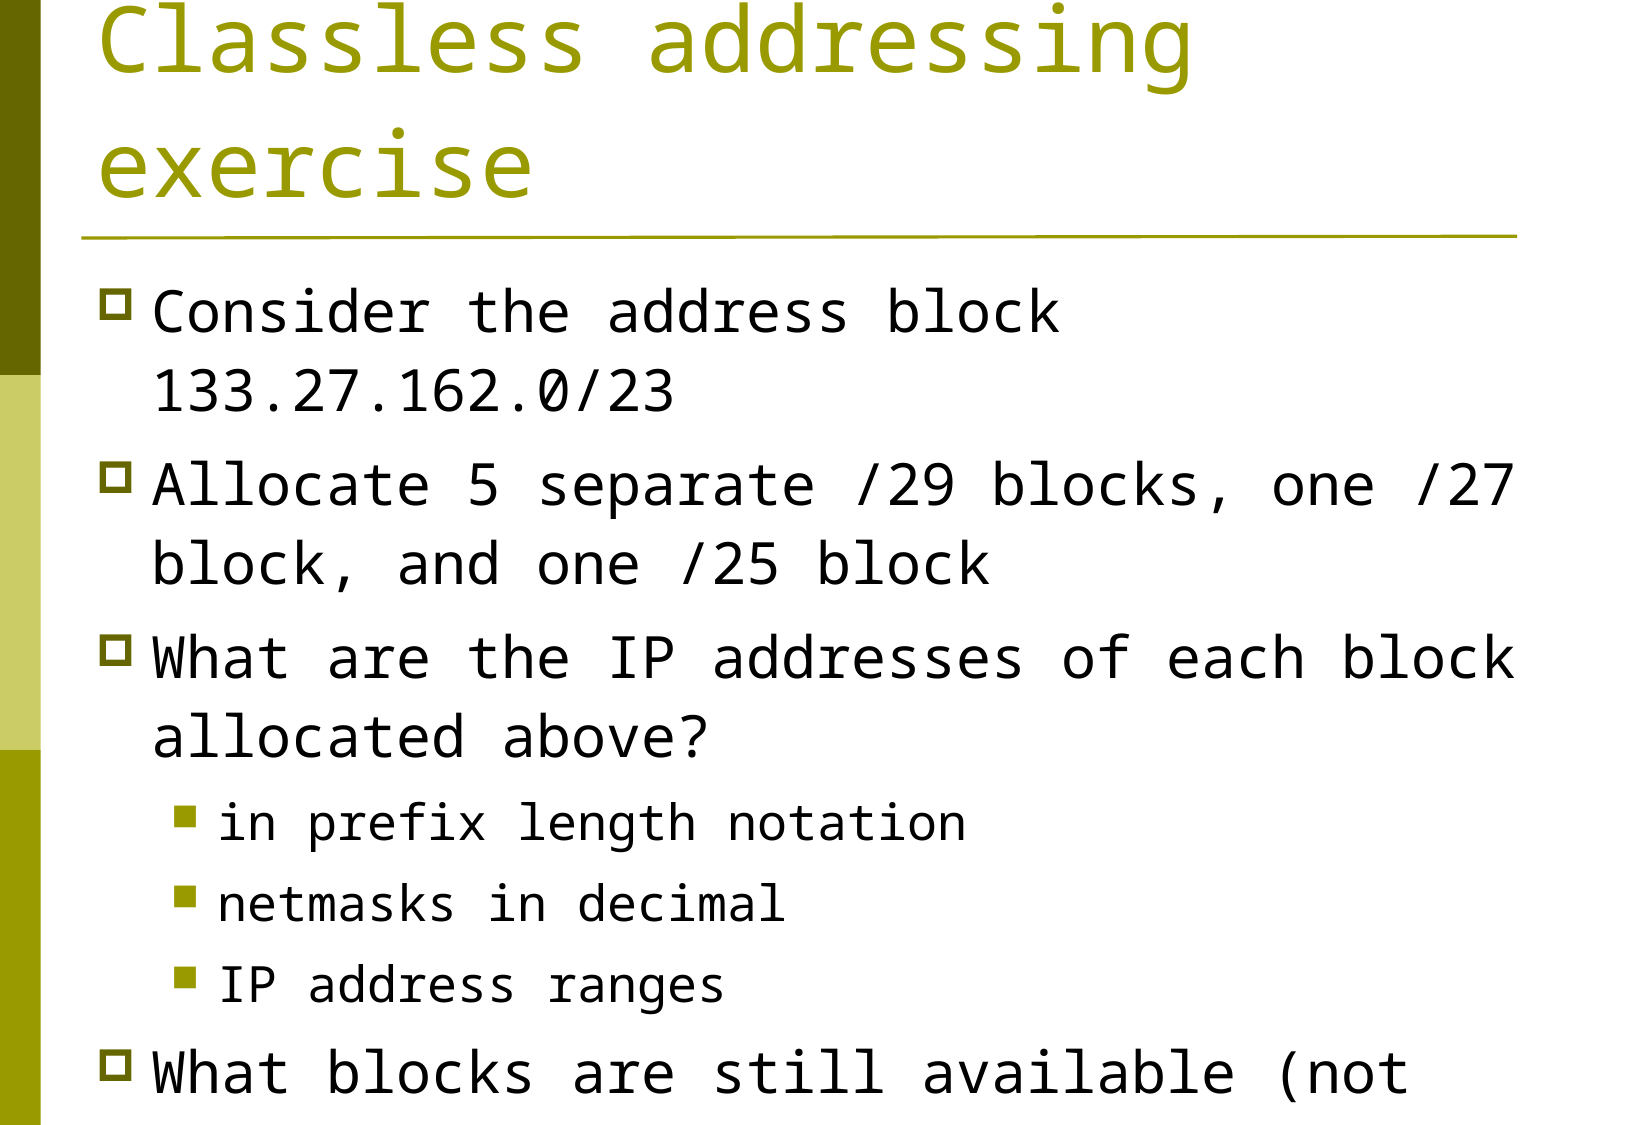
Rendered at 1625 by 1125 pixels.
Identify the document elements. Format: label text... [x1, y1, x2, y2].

title Classless addressing exercise [81, 3, 1544, 233]
list Consider the address block 133.27.162.0/23 Allocate 5 separate /29 blocks, one /27 block, and one /25 block What are the IP addresses of each block allocated above? in prefix length notation netmasks in decimal IP address ranges What blocks are still available (not yet allocated)? How big is the largest available block? [81, 262, 1544, 1122]
